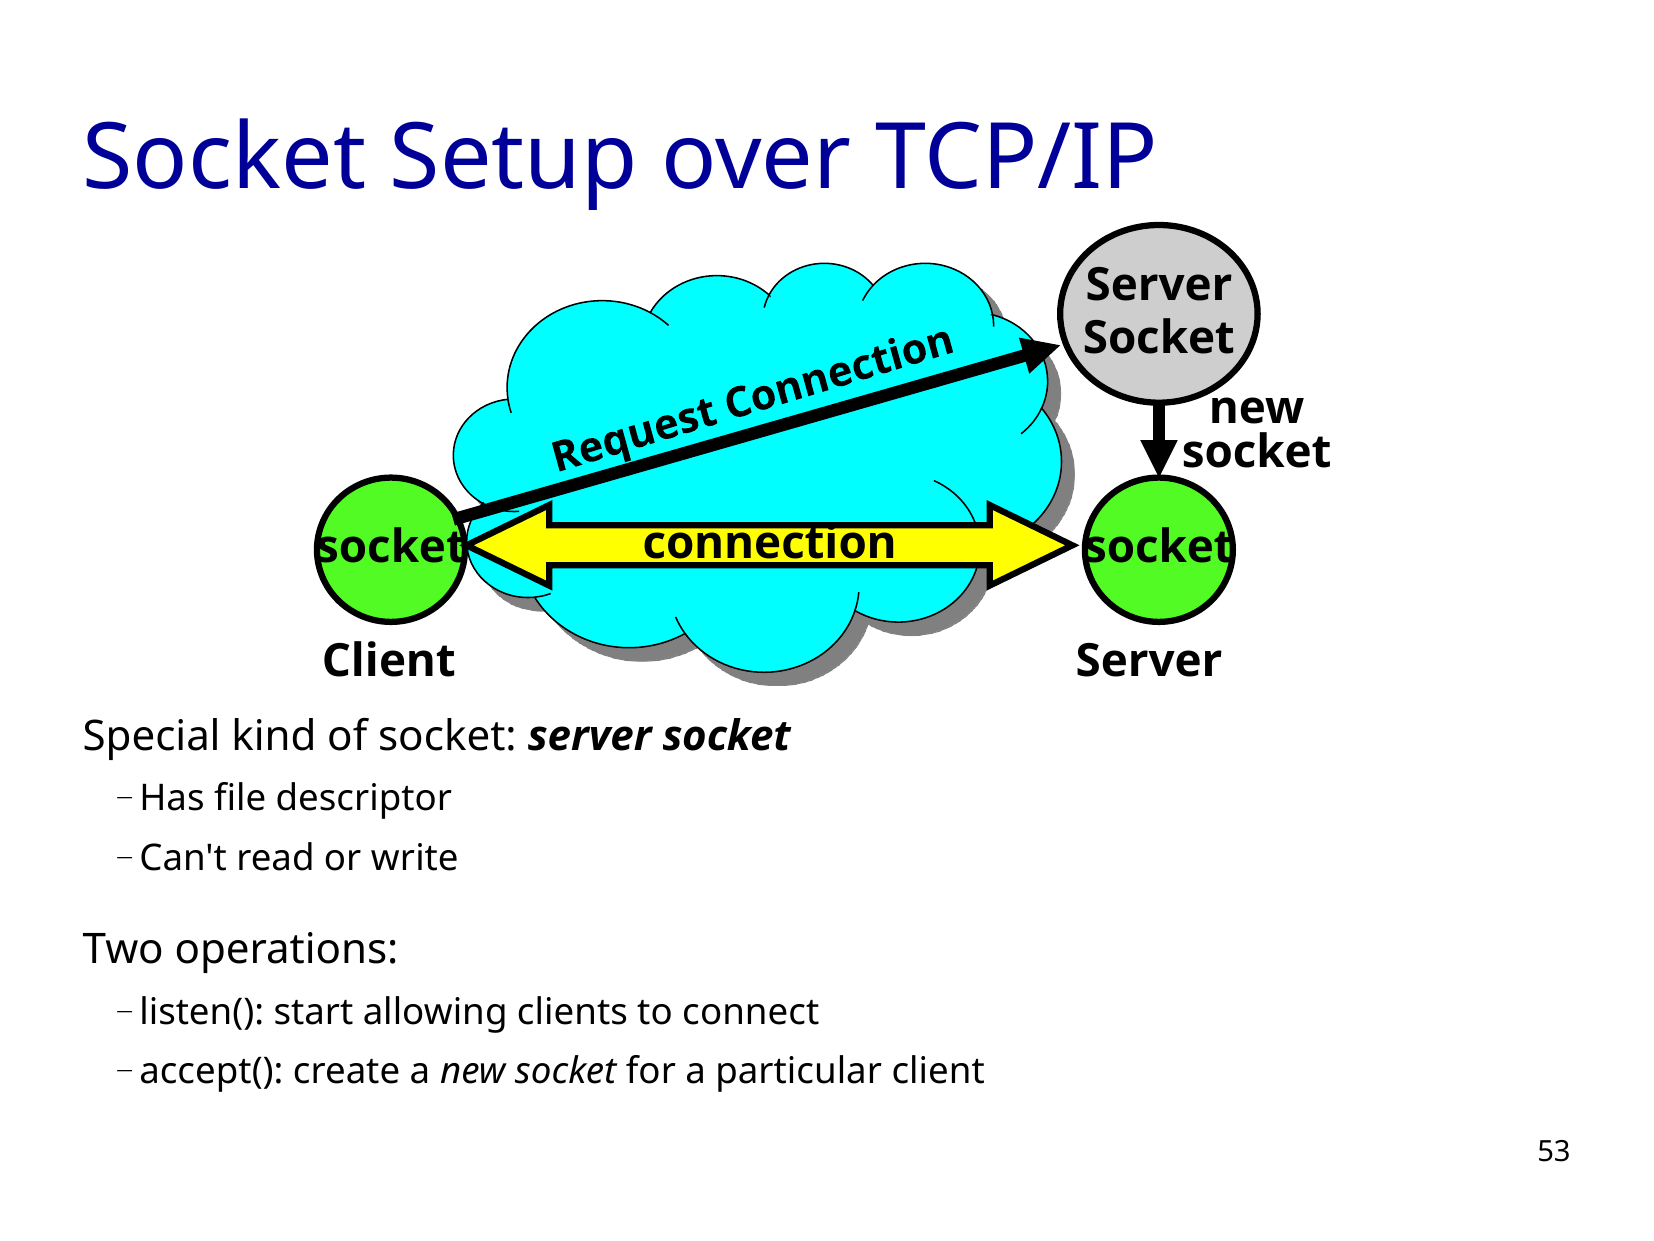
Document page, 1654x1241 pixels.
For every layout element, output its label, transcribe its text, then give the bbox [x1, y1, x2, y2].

text_box connection [466, 505, 1073, 586]
text_box socket [457, 538, 465, 561]
text_box Request Connection [495, 298, 1011, 503]
text_box new socket [1129, 381, 1384, 484]
text_box [466, 361, 1062, 545]
title Socket Setup over TCP/IP [82, 49, 1571, 257]
text_box Server Socket [1060, 257, 1258, 399]
text_box Server [1023, 633, 1275, 693]
text_box socket [316, 477, 464, 622]
list Special kind of socket: server socket Has file descriptor Can't read or write Two operations: listen(): start allowing clients to connect accept(): create a new socket for a particular client [60, 705, 1571, 1096]
text_box Client [269, 633, 509, 693]
text_box [1002, 317, 1033, 352]
text_box socket [1084, 483, 1233, 622]
text_box [466, 546, 978, 673]
text_box [453, 263, 988, 504]
